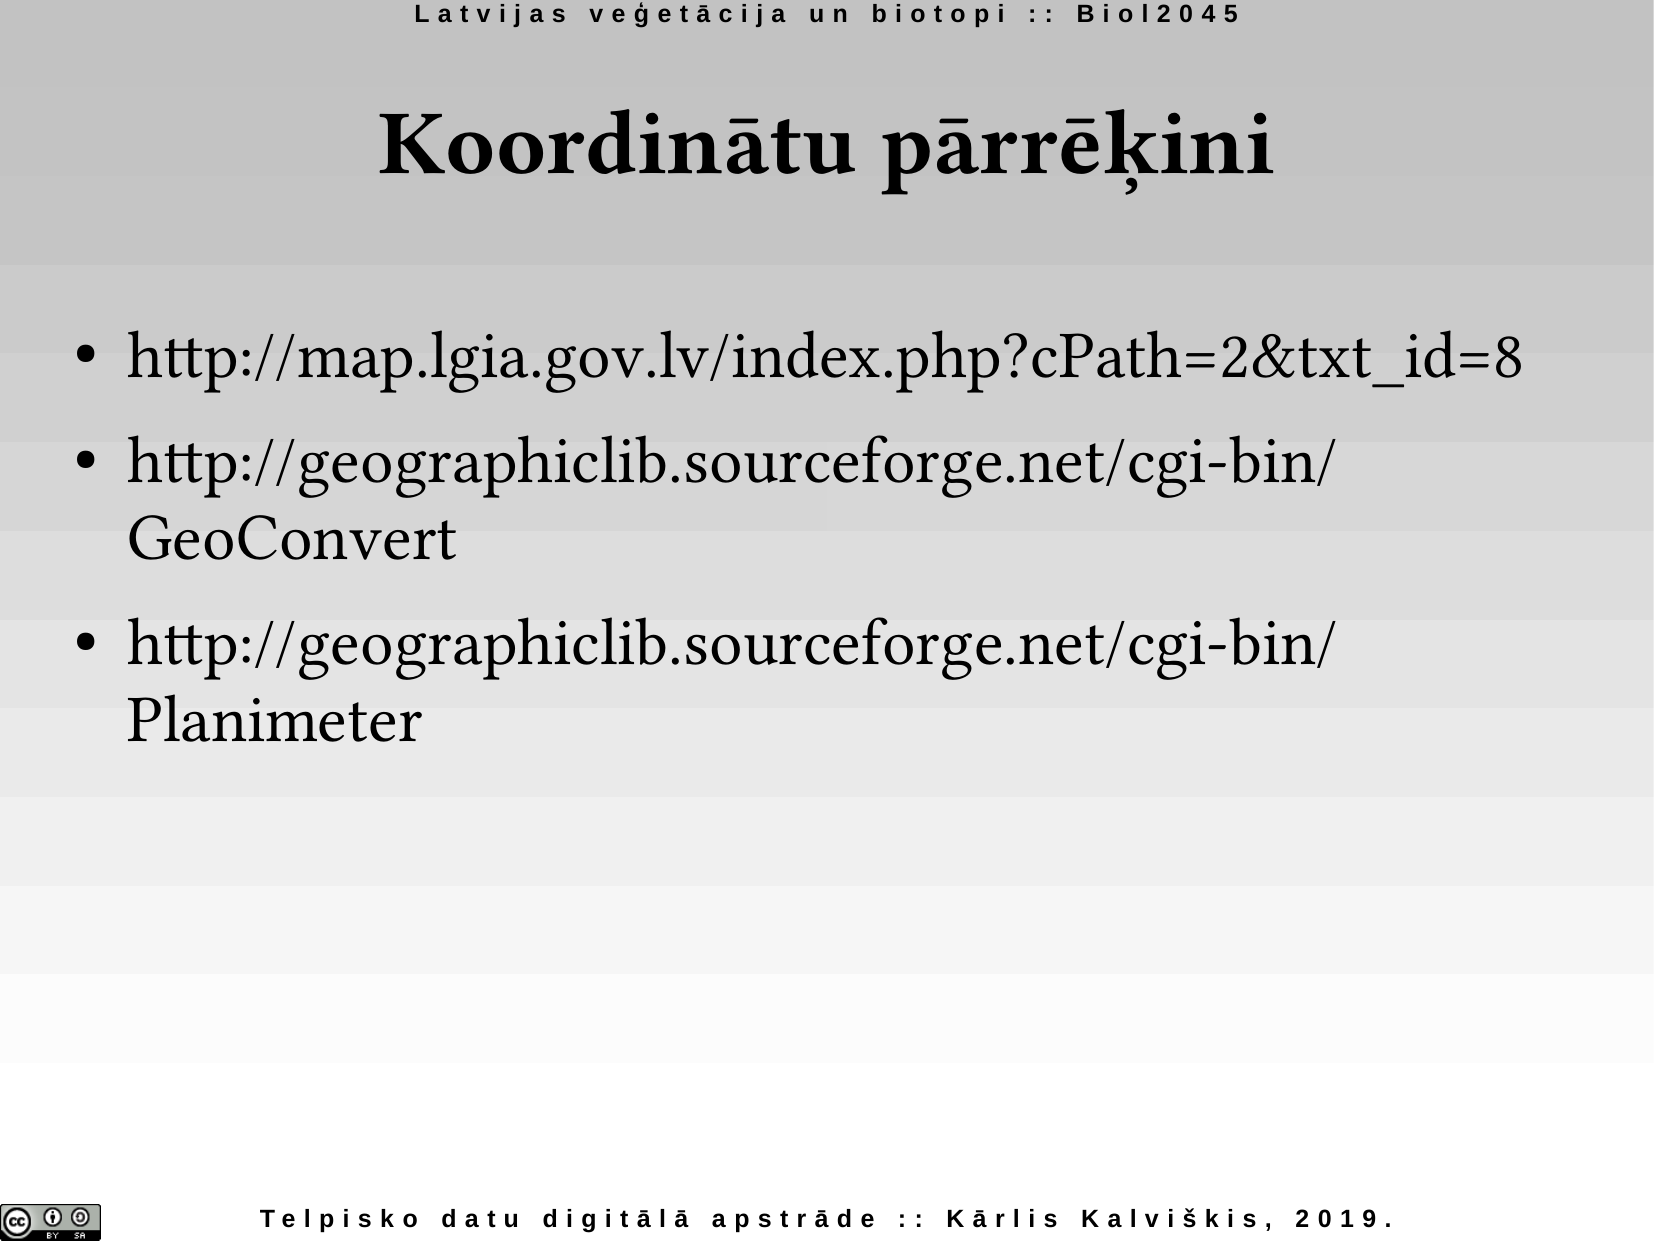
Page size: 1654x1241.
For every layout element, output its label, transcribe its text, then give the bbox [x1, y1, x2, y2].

title Koordinātu pārrēķini [0, 1, 1654, 287]
list http://map.lgia.gov.lv/index.php?cPath=2&txt_id=8 http://geographiclib.sourceforge.net/cgi-bin/GeoConvert http://geographiclib.sourceforge.net/cgi-bin/Planimeter [56, 317, 1600, 1175]
picture [0, 287, 1654, 1241]
